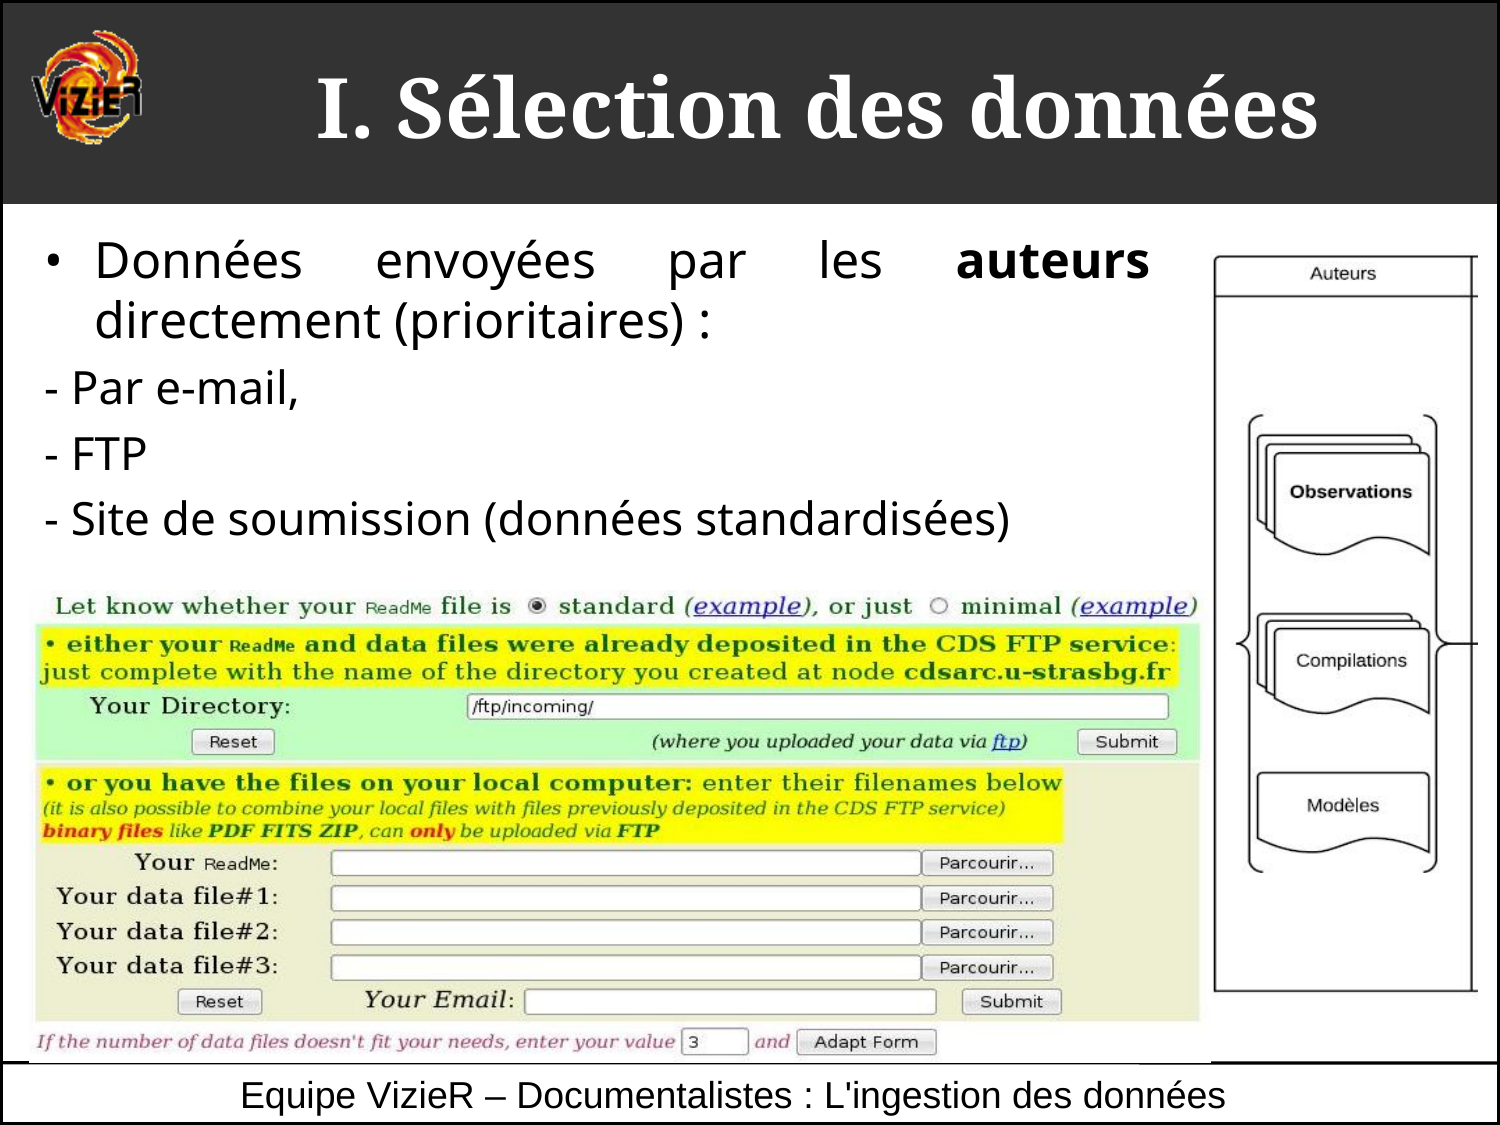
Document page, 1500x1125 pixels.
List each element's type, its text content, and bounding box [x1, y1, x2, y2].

list Données envoyées par les auteurs directement (prioritaires) : - Par e-mail, - FTP - Site de soumission (données standardisées)‏ [29, 221, 1165, 590]
picture [29, 252, 1478, 1063]
title I. Sélection des données [177, 33, 1461, 178]
picture [29, 29, 148, 148]
